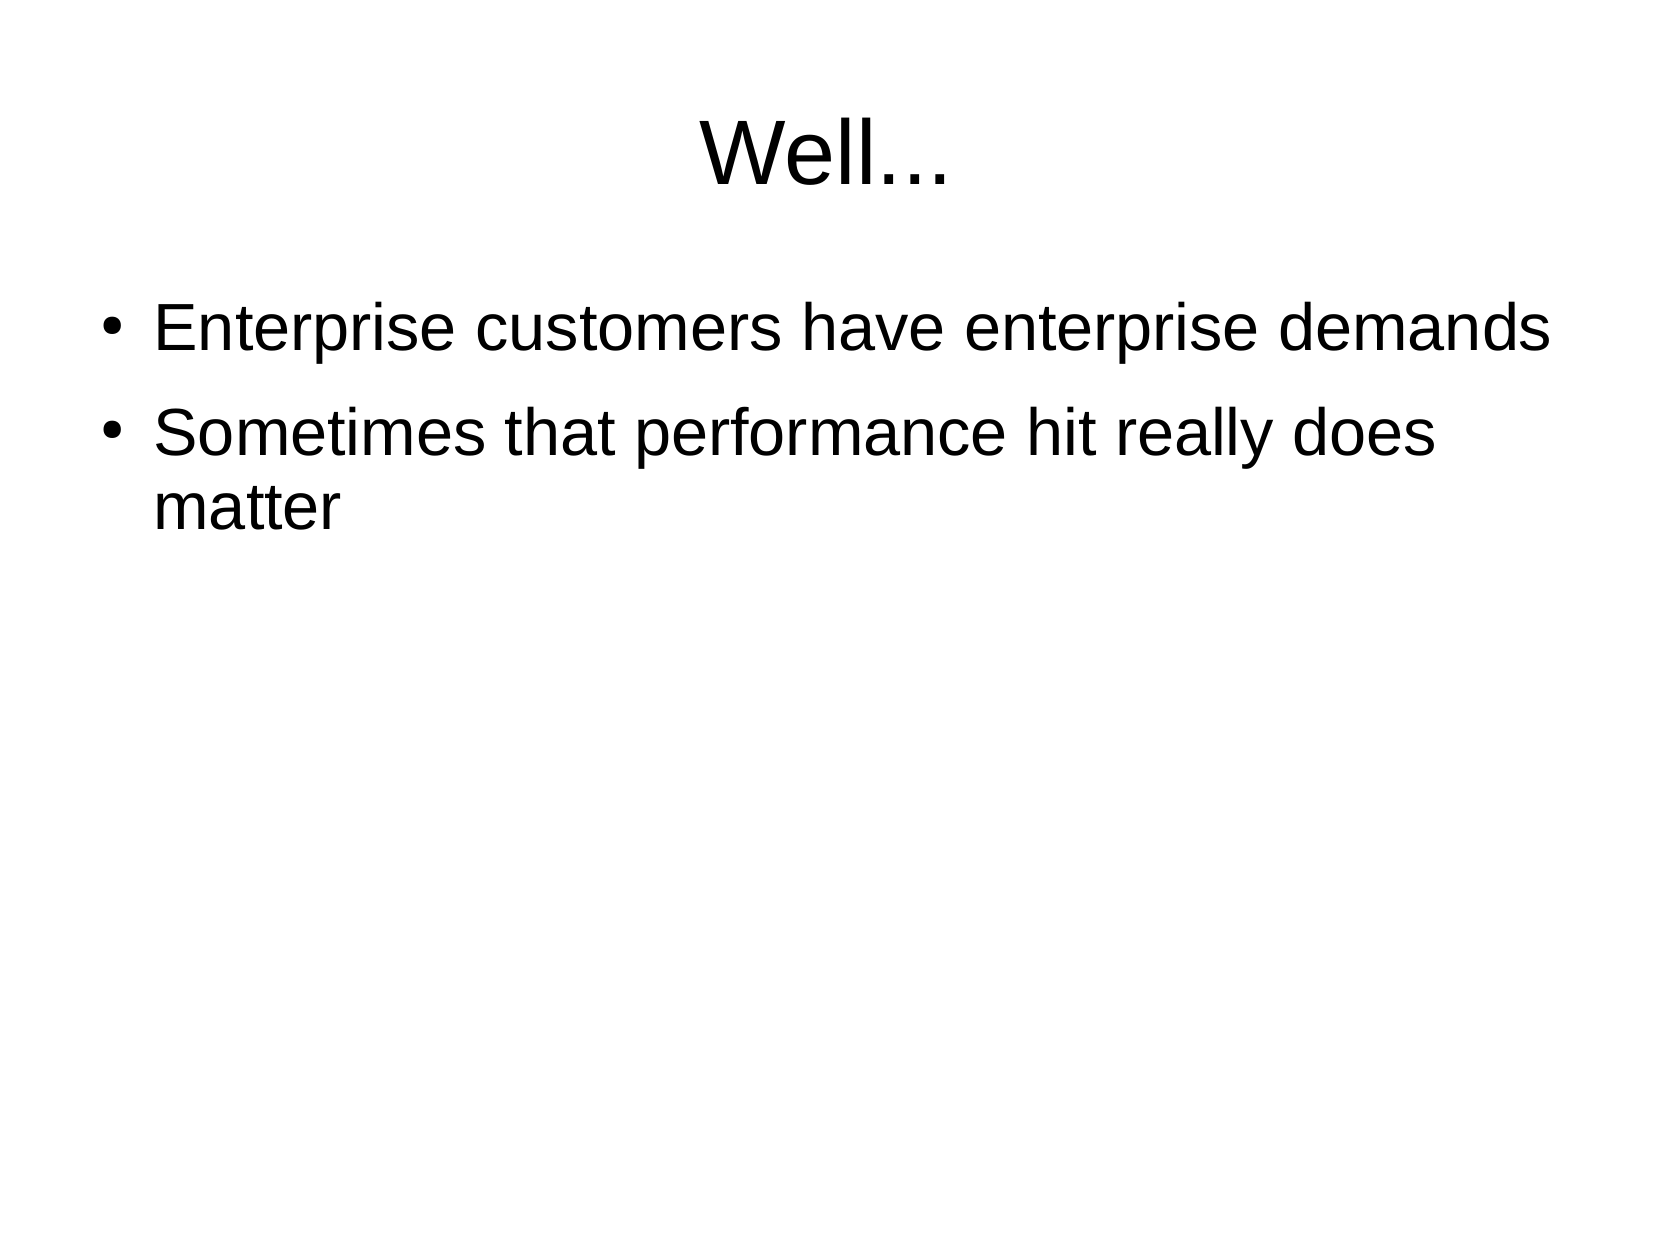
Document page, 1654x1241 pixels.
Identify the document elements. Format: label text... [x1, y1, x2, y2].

list Enterprise customers have enterprise demands Sometimes that performance hit really does matter [82, 290, 1571, 1109]
title Well... [82, 49, 1571, 257]
